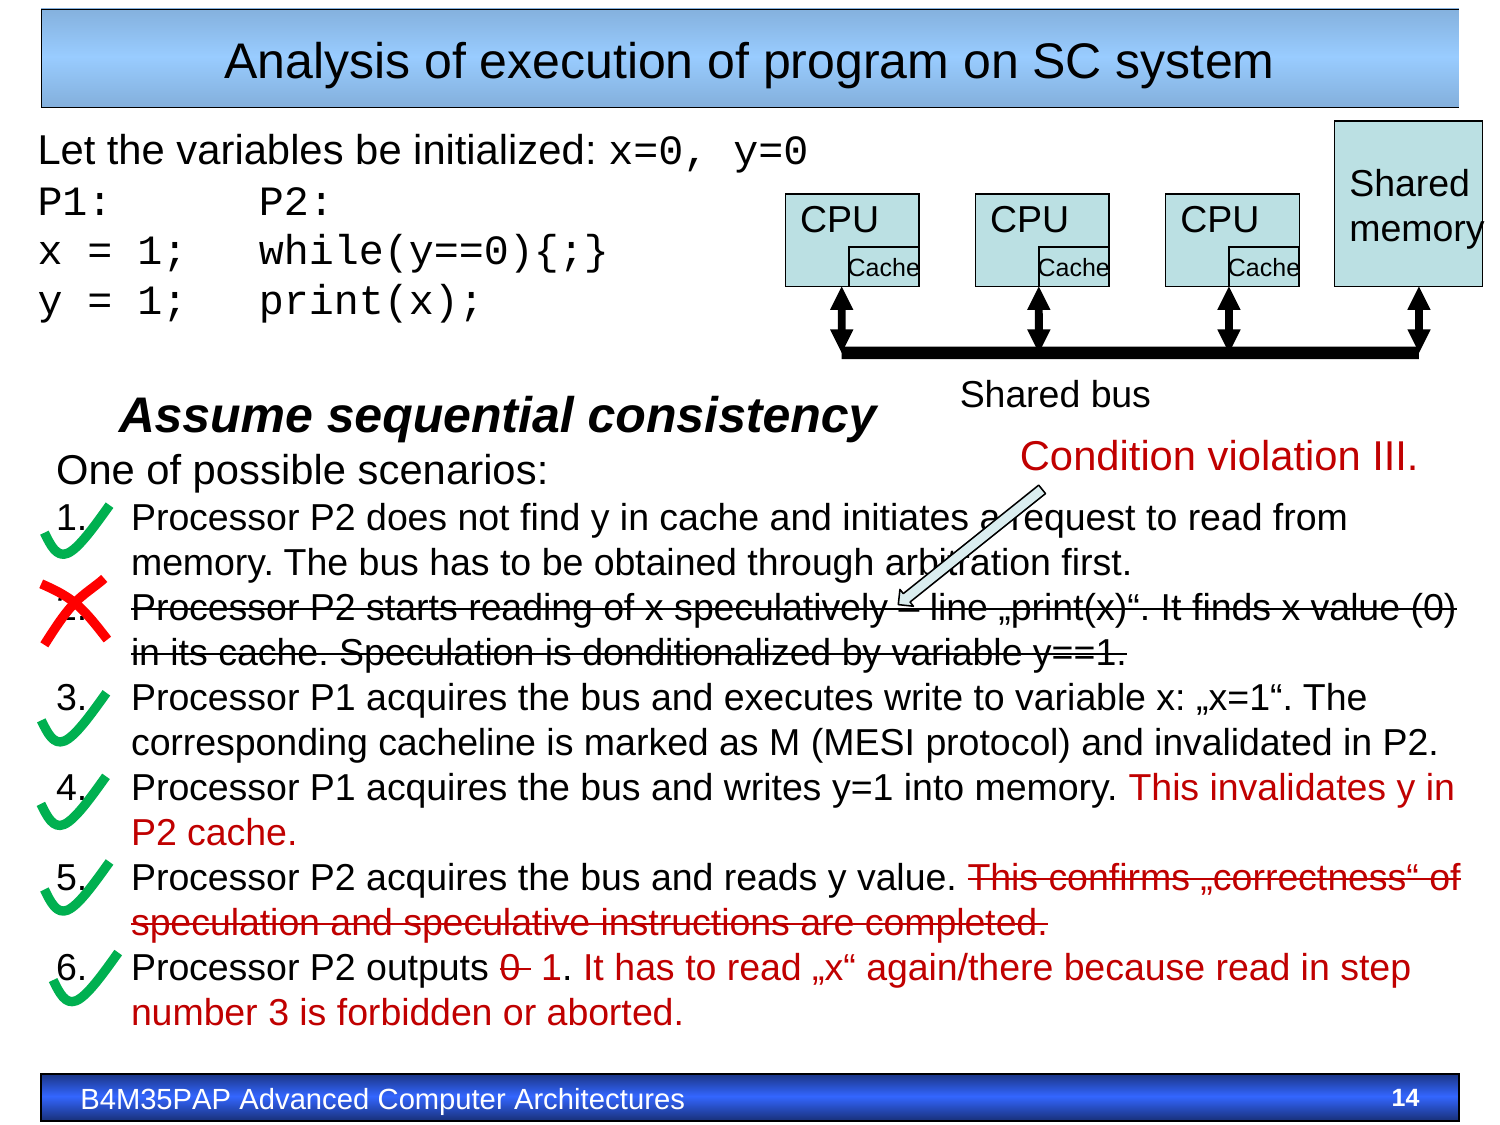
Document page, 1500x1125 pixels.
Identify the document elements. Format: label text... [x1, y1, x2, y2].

text_box Shared bus [945, 363, 1166, 423]
text_box Shared memory [1334, 120, 1483, 287]
text_box [898, 487, 1046, 607]
text_box Cache [1043, 246, 1110, 287]
text_box Condition violation III. [1005, 421, 1434, 487]
text_box CPU [1043, 193, 1110, 246]
text_box Assume sequential consistency [104, 375, 907, 451]
text_box Let the variables be initialized: x=0, y=0 P1: P2: x = 1; while(y==0){;} y = 1; print(x); [22, 115, 1043, 331]
text_box Cache [1228, 246, 1300, 287]
text_box One of possible scenarios: Processor P2 does not find y in cache and initiates a request to read from memory. The bus has to be obtained through arbitration first. Processor P2 starts reading of x speculatively – line „print(x)“. It finds x value (0) in its cache. Speculation is donditionalized by variable y==1. Processor P1 acquires the bus and executes write to variable x: „x=1“. The corresponding cacheline is marked as M (MESI protocol) and invalidated in P2. Processor P1 acquires the bus and writes y=1 into memory. This invalidates y in P2 cache. Processor P2 acquires the bus and reads y value. This confirms „correctness“ of speculation and speculative instructions are completed. Processor P2 outputs 0 1. It has to read „x“ again/there because read in step number 3 is forbidden or aborted. [41, 435, 1483, 1041]
text_box CPU [1165, 193, 1300, 287]
title Analysis of execution of program on SC system [41, 8, 1459, 108]
